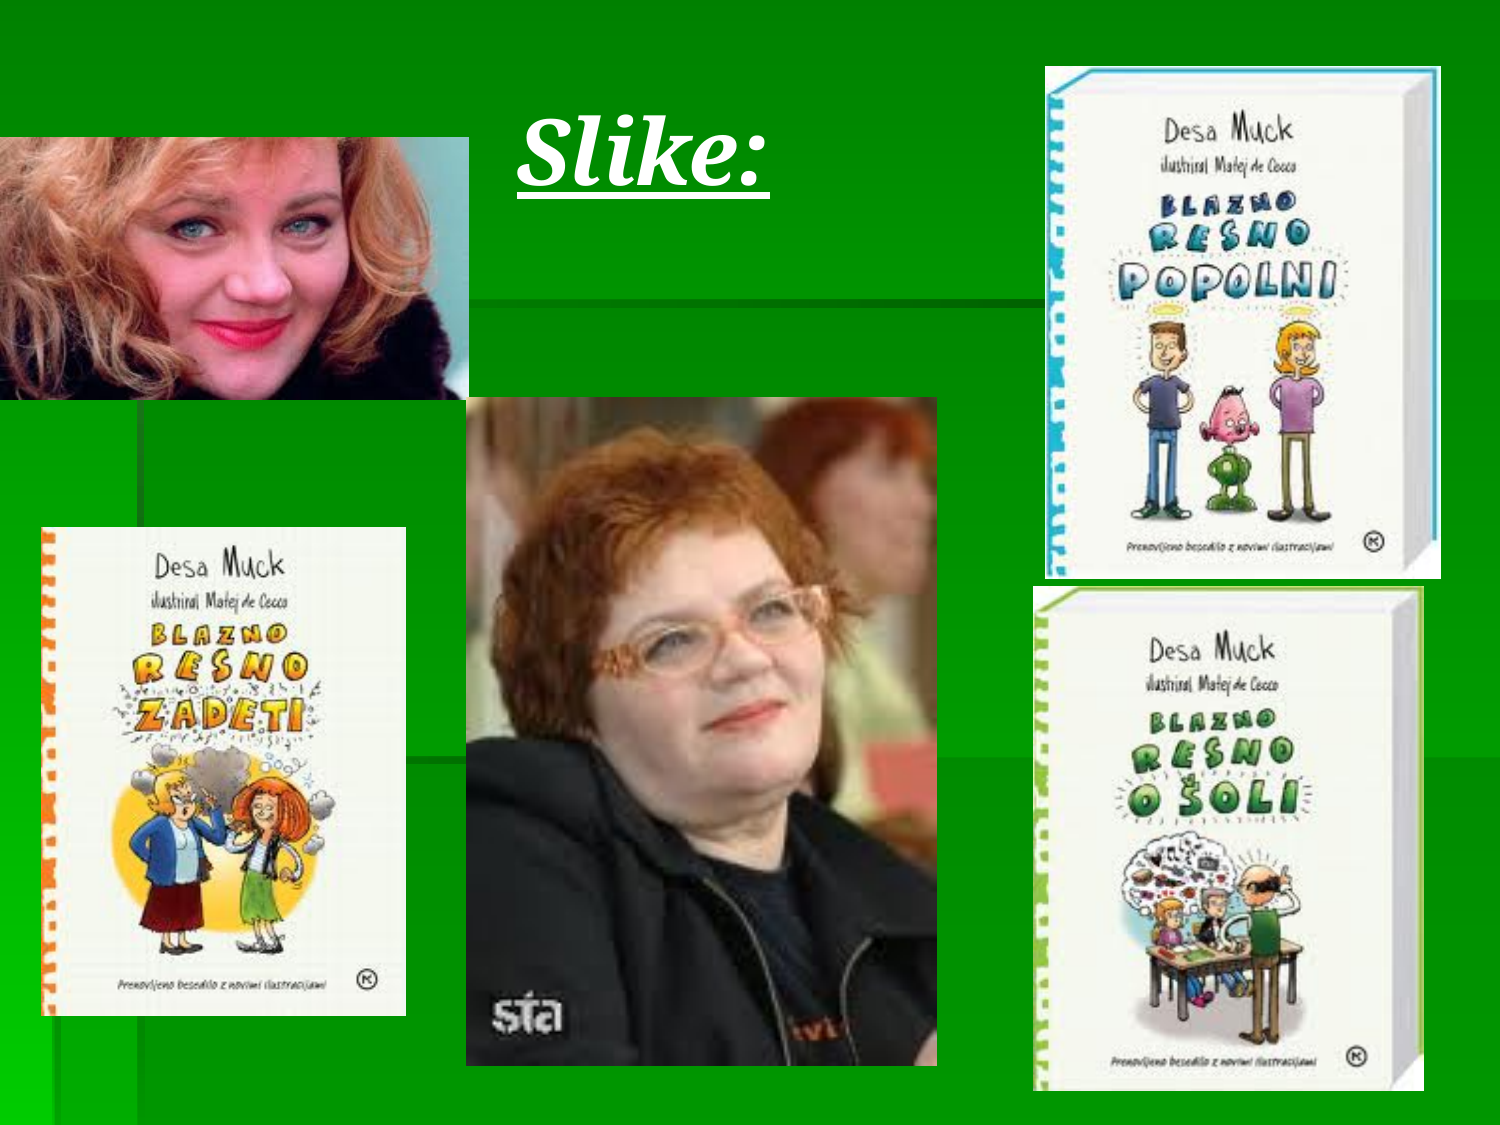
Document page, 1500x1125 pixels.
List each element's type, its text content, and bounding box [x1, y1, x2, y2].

picture [0, 137, 937, 1066]
title Slike: [501, 31, 1203, 266]
picture [41, 527, 406, 1017]
picture [1033, 586, 1424, 1091]
picture [1045, 66, 1441, 579]
